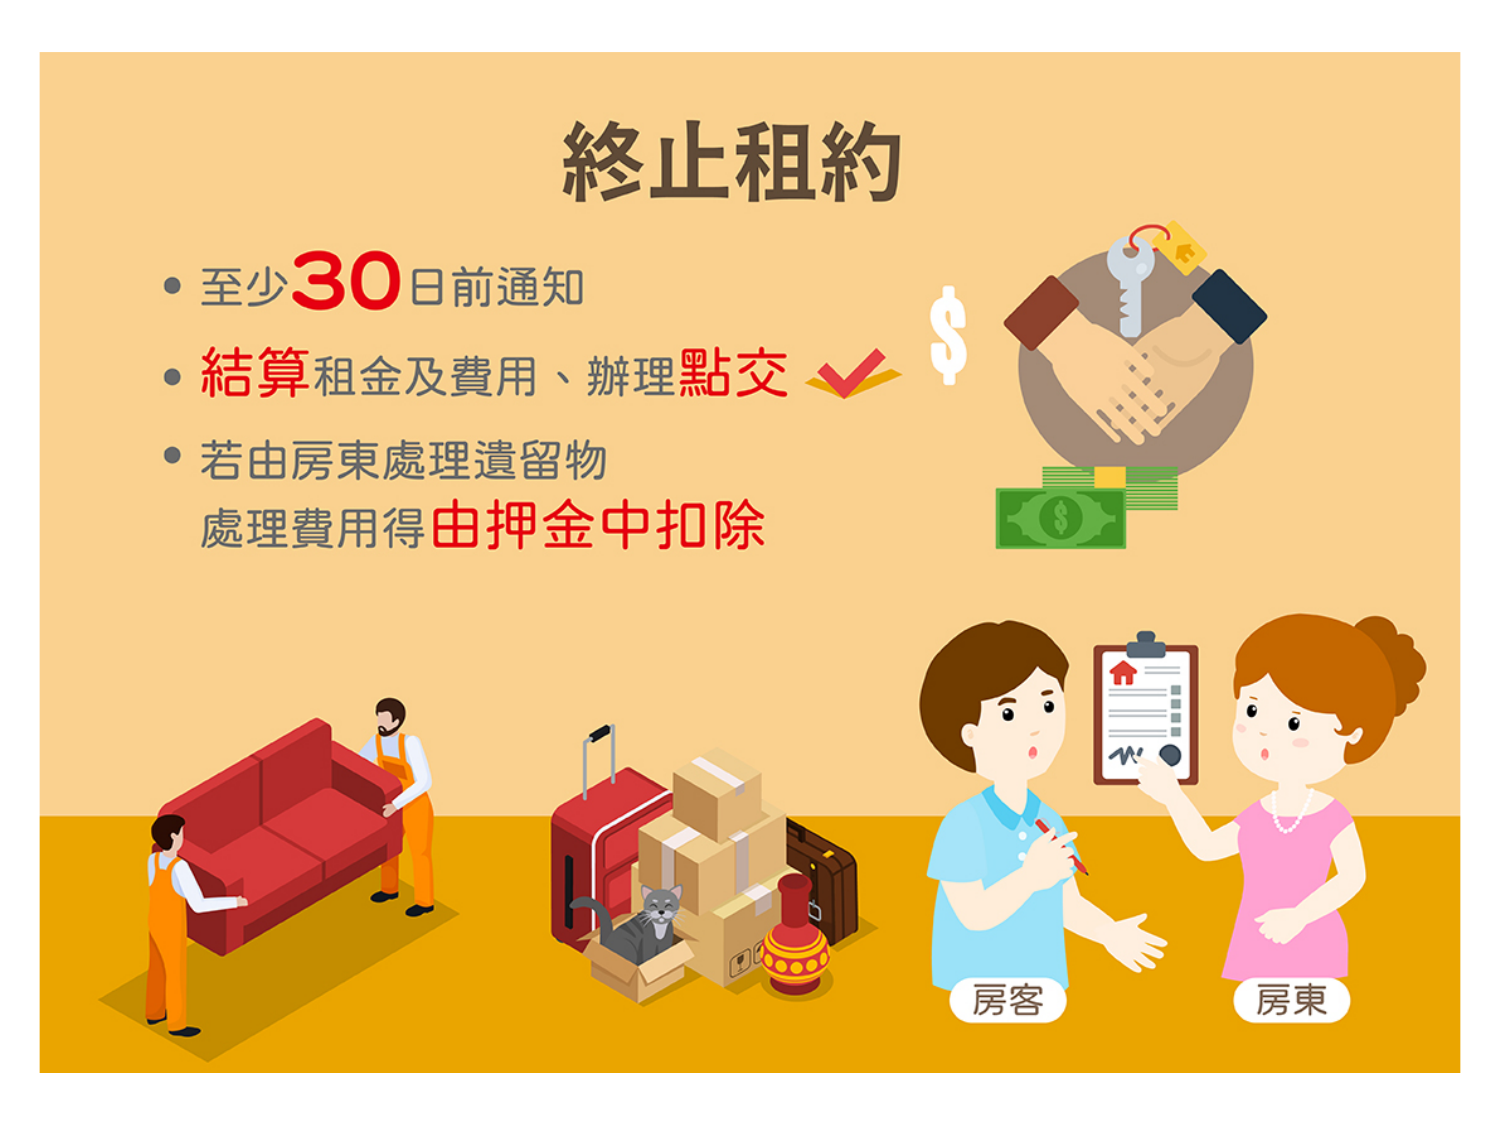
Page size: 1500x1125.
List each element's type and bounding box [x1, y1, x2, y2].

picture [39, 52, 1461, 1073]
